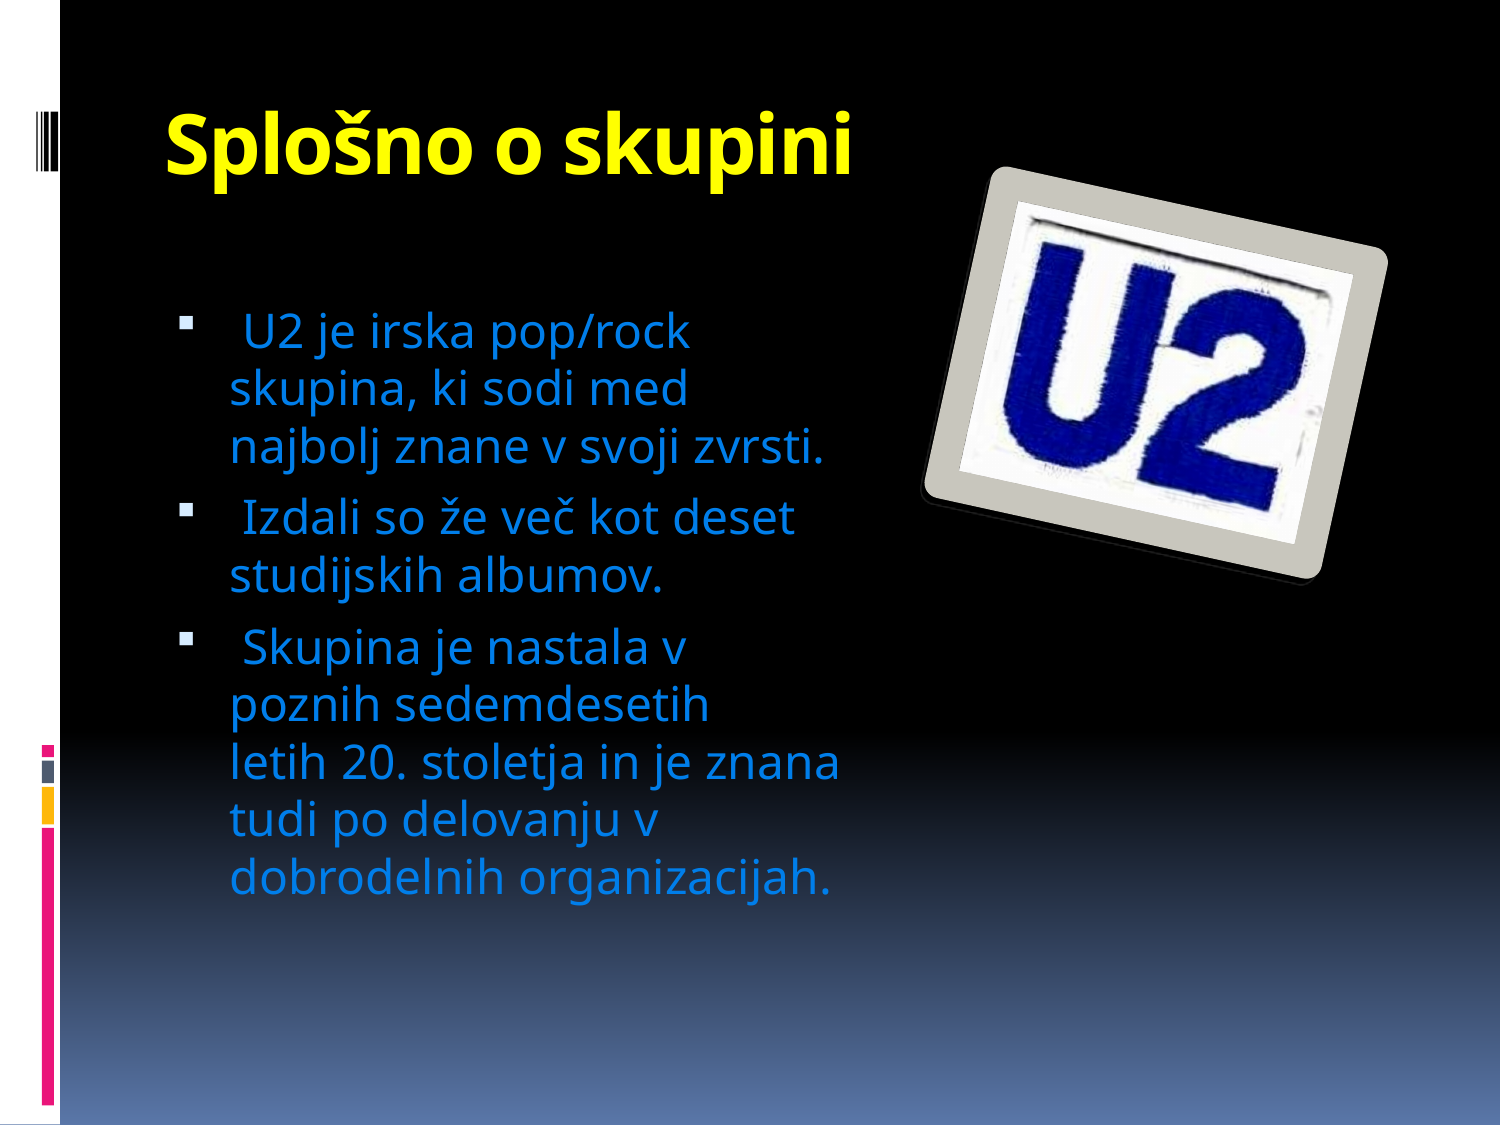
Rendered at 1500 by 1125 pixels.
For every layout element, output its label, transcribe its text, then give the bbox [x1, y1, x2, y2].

list U2 je irska pop/rock skupina, ki sodi med najbolj znane v svoji zvrsti. Izdali so že več kot deset studijskih albumov. Skupina je nastala v poznih sedemdesetih letih 20. stoletja in je znana tudi po delovanju v dobrodelnih organizacijah. [150, 292, 868, 1043]
picture [958, 200, 1354, 545]
title Splošno o skupini [150, 84, 1425, 235]
